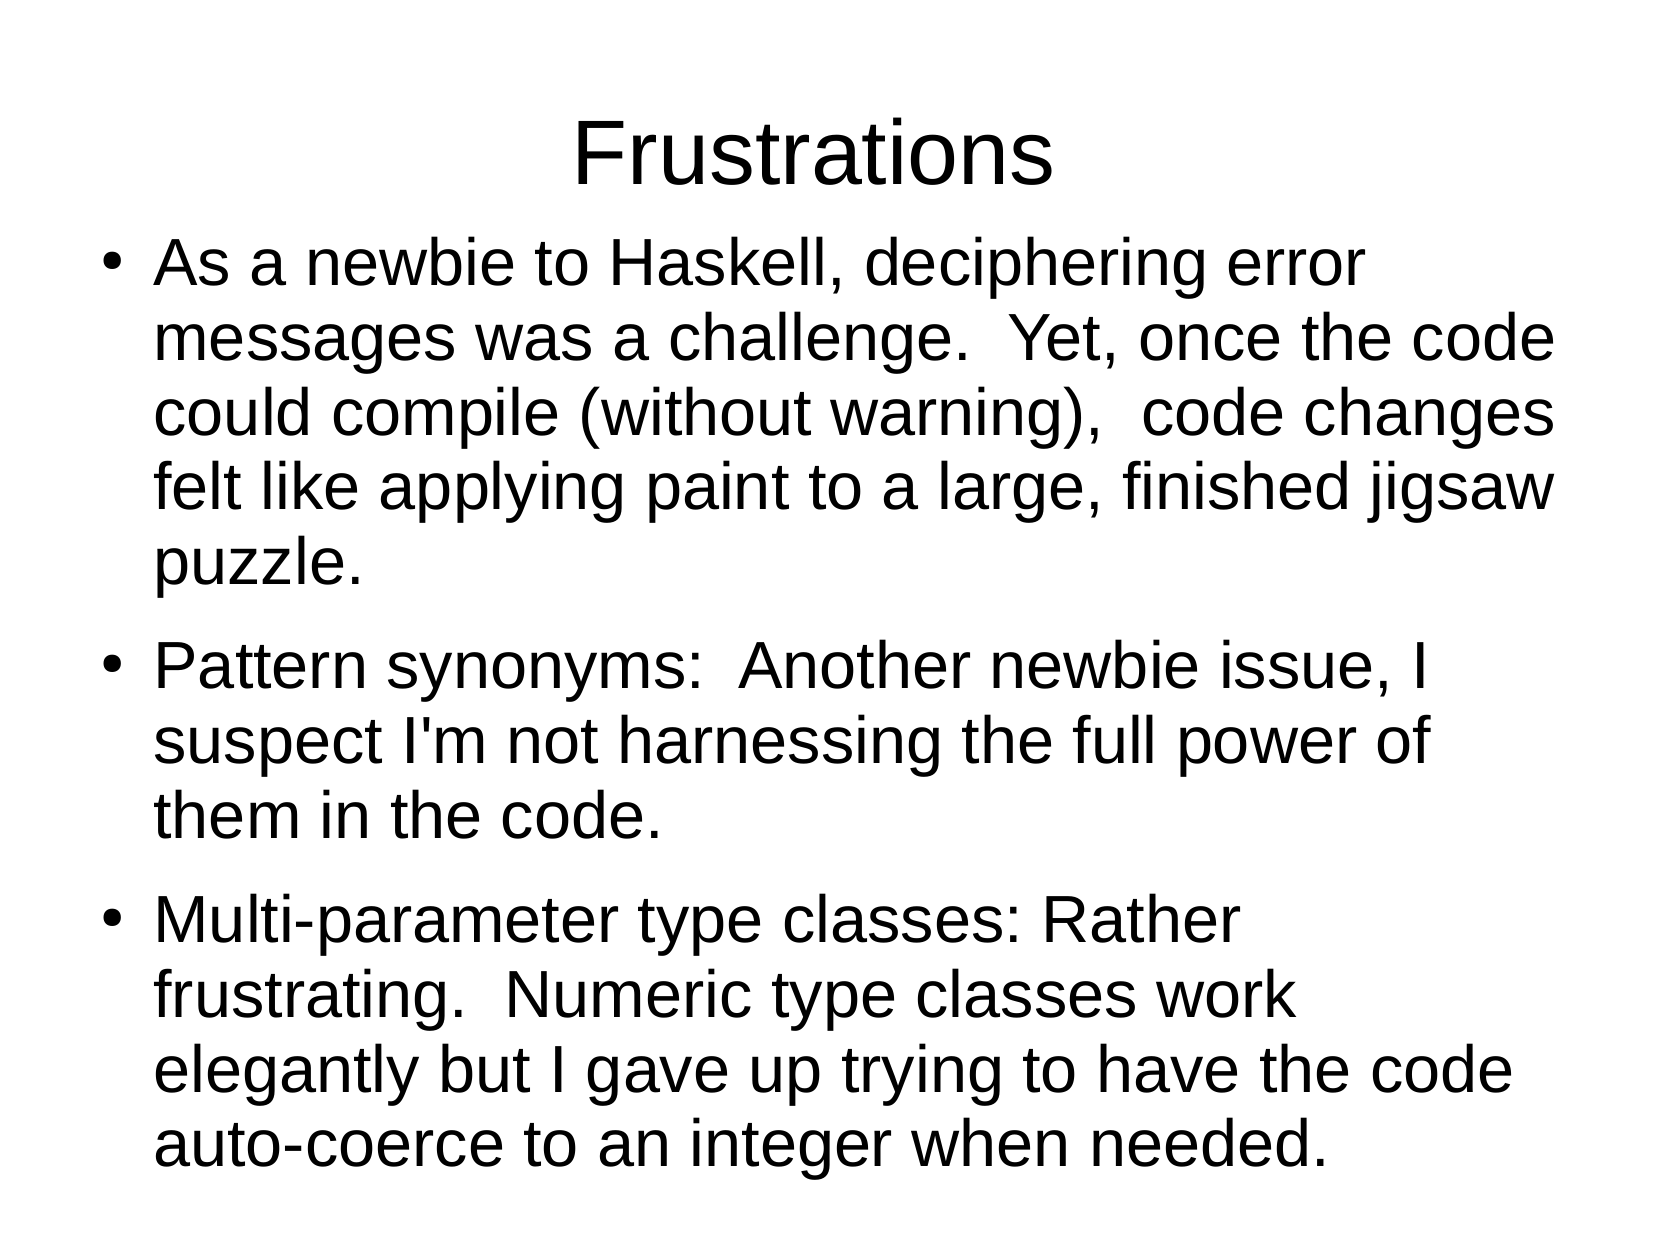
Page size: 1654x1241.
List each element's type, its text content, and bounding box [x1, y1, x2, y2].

title Frustrations [82, 49, 1571, 225]
list As a newbie to Haskell, deciphering error messages was a challenge. Yet, once the code could compile (without warning), code changes felt like applying paint to a large, finished jigsaw puzzle. Pattern synonyms: Another newbie issue, I suspect I'm not harnessing the full power of them in the code. Multi-parameter type classes: Rather frustrating. Numeric type classes work elegantly but I gave up trying to have the code auto-coerce to an integer when needed. [82, 225, 1571, 992]
